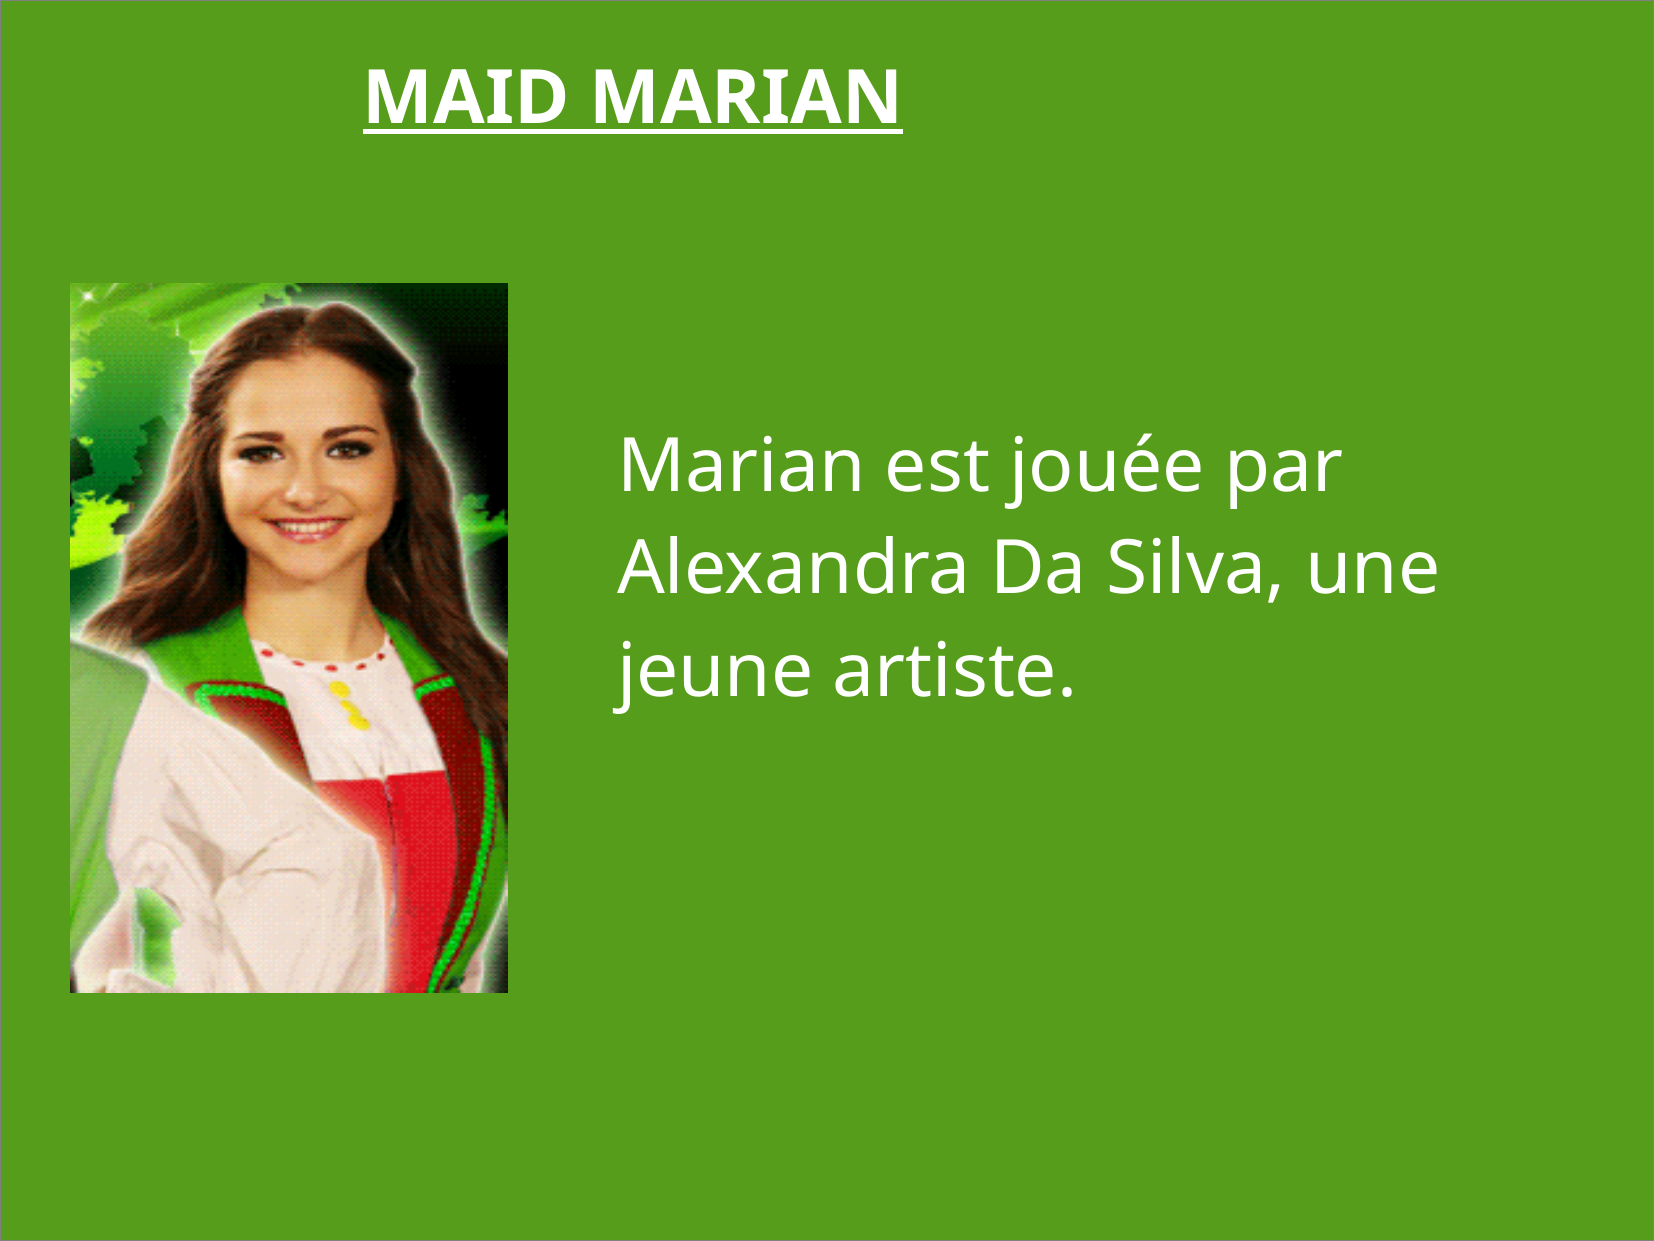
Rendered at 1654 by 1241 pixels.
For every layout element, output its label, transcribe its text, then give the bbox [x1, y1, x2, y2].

text_box MAID MARIAN [94, 35, 1642, 155]
text_box Marian est jouée par Alexandra Da Silva, une jeune artiste. [602, 403, 1536, 733]
picture [70, 283, 508, 993]
text_box [0, 0, 1654, 1241]
